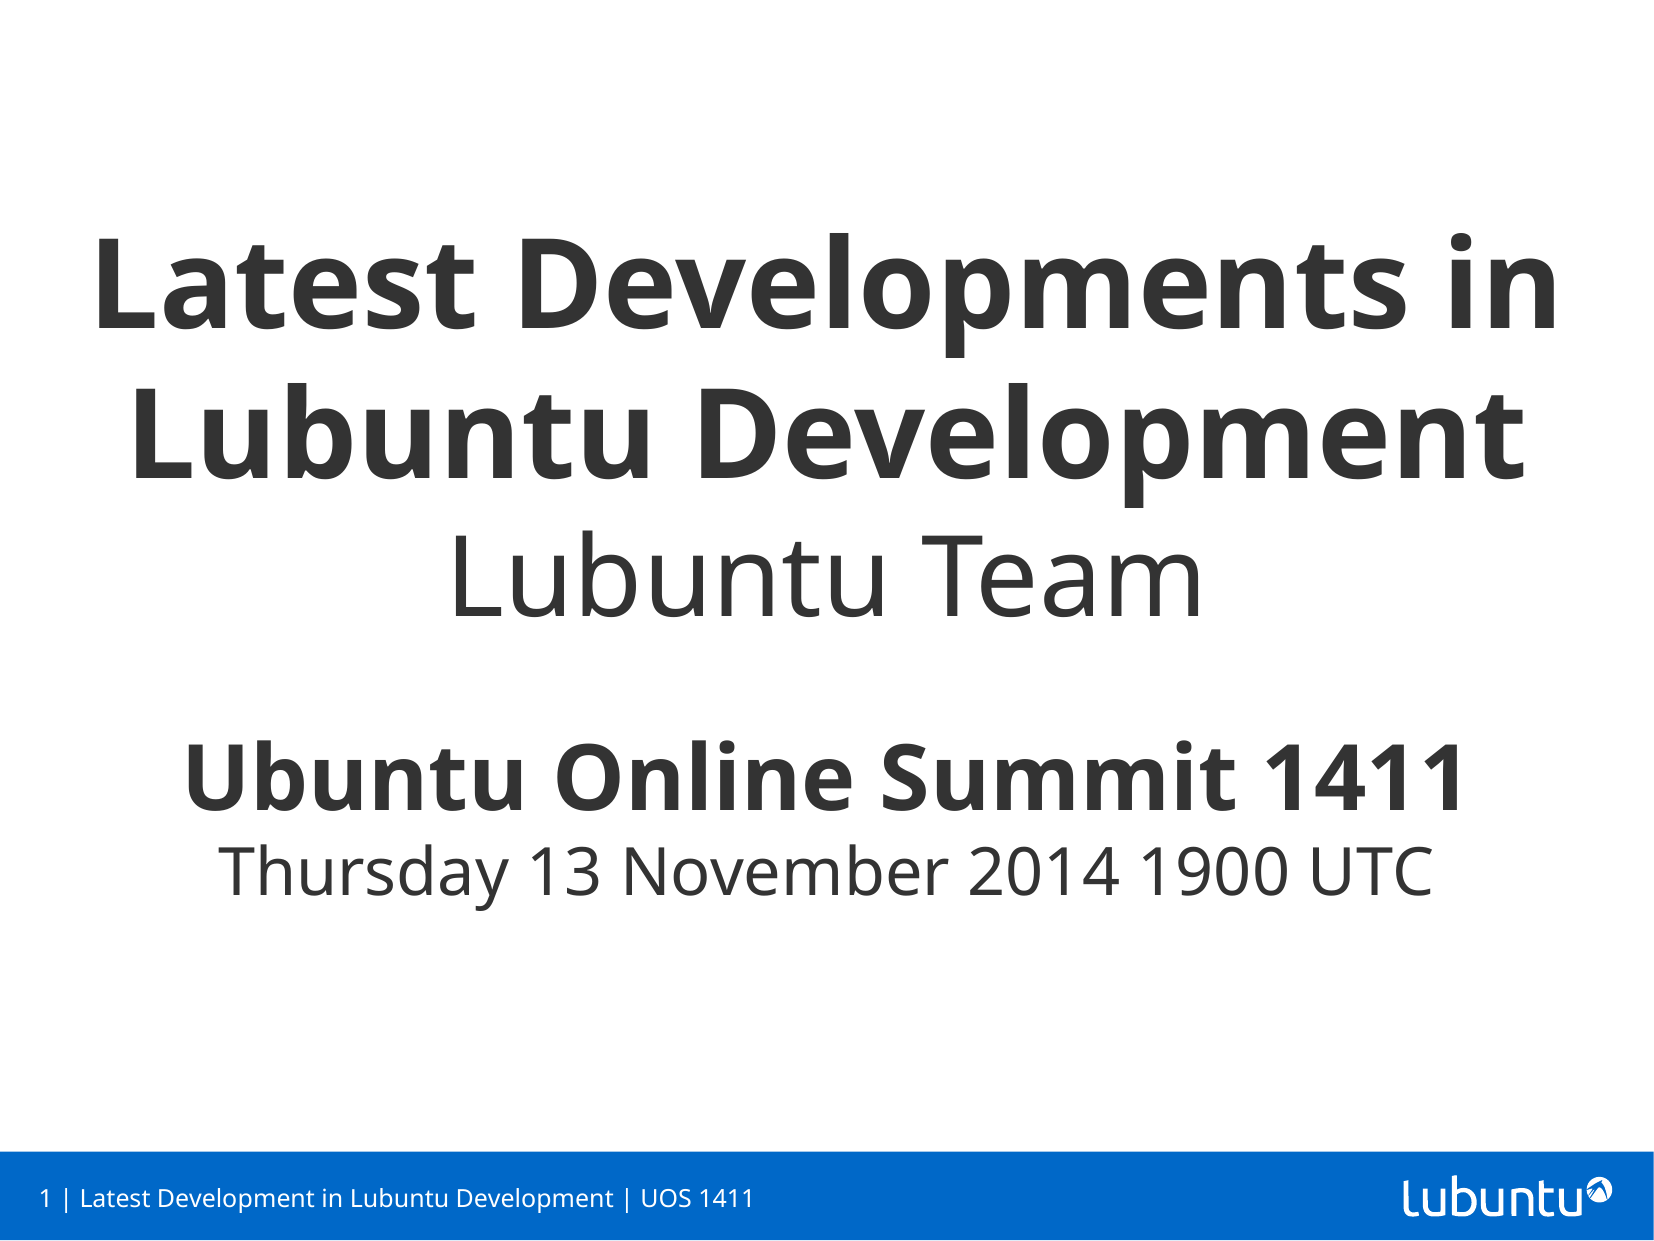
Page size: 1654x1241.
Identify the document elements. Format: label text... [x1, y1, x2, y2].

title Latest Developments in Lubuntu Development Lubuntu Team Ubuntu Online Summit 1411 Thursday 13 November 2014 1900 UTC [82, 49, 1571, 1063]
